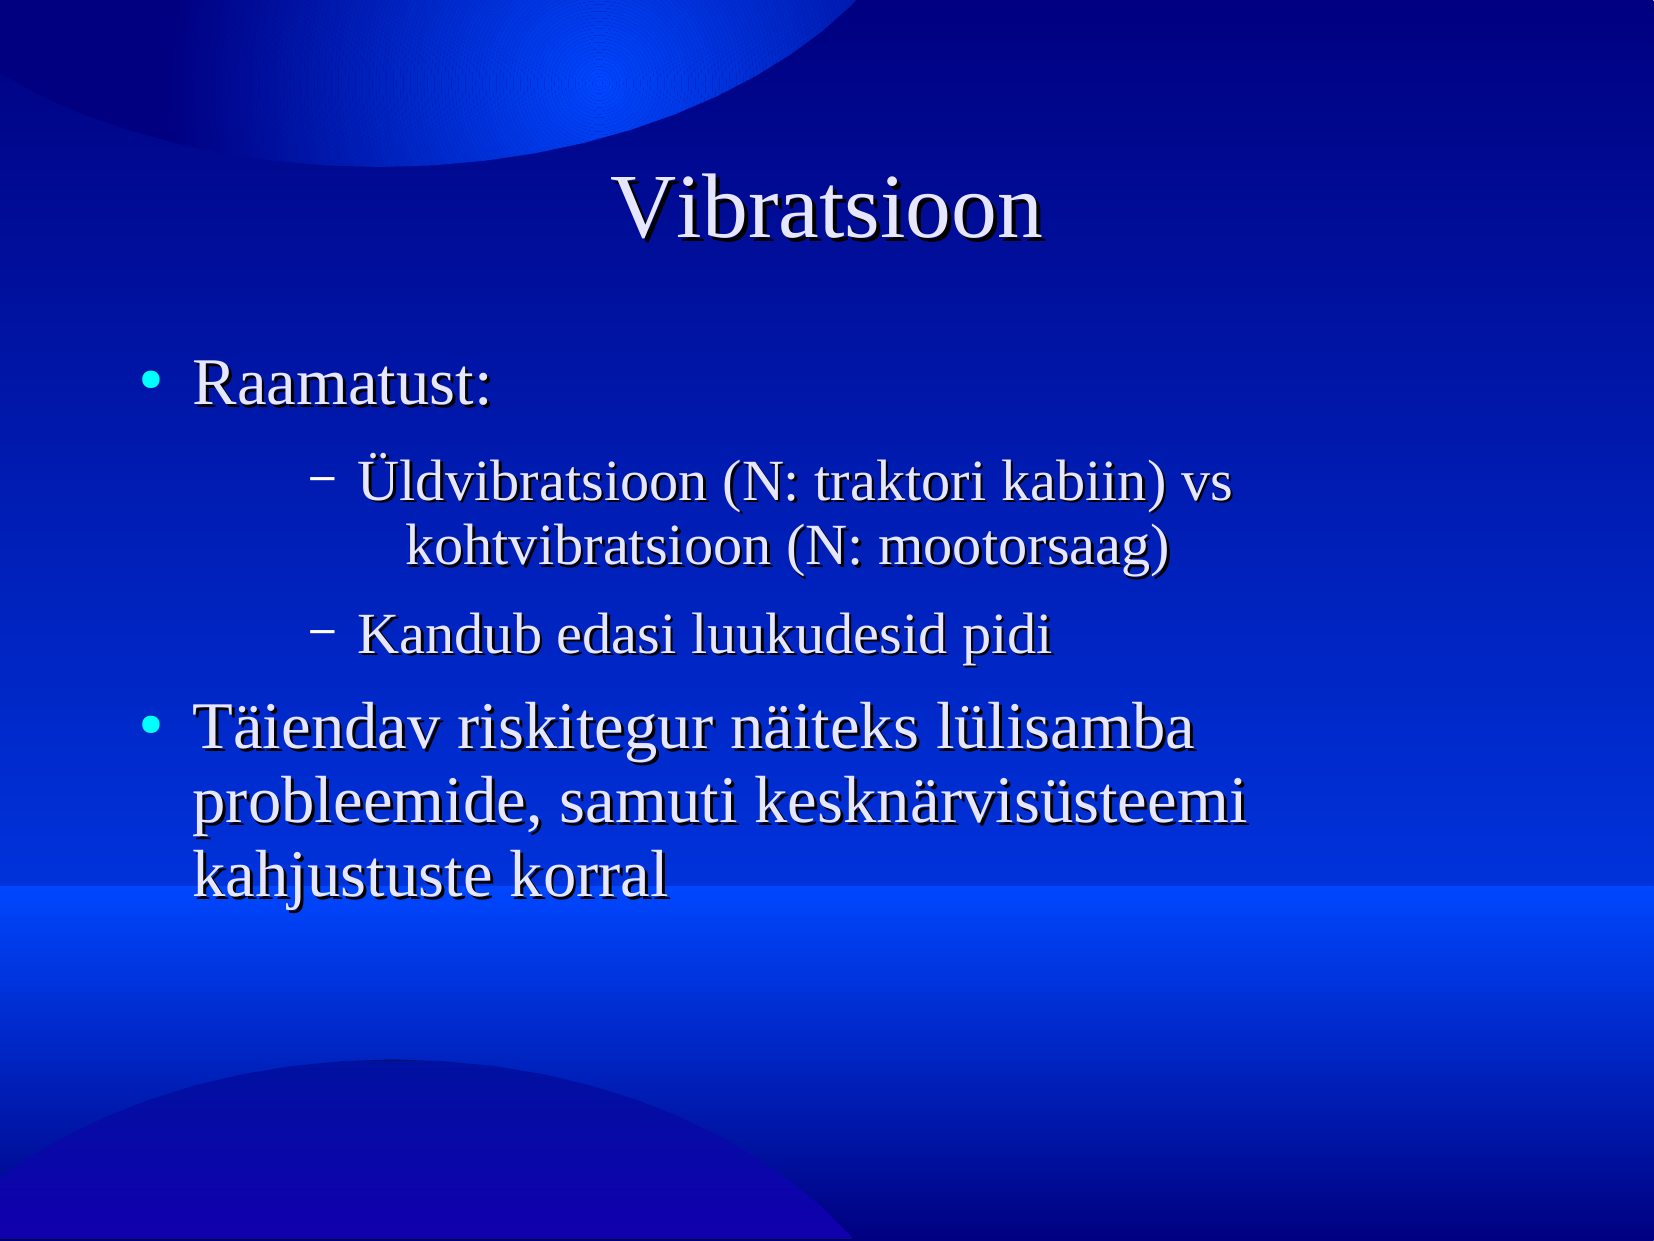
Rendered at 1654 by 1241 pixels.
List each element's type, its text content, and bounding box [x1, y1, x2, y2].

list Raamatust: Üldvibratsioon (N: traktori kabiin) vs kohtvibratsioon (N: mootorsaag) Kandub edasi luukudesid pidi Täiendav riskitegur näiteks lülisamba probleemide, samuti kesknärvisüsteemi kahjustuste korral [121, 344, 1534, 1164]
title Vibratsioon [121, 102, 1534, 311]
